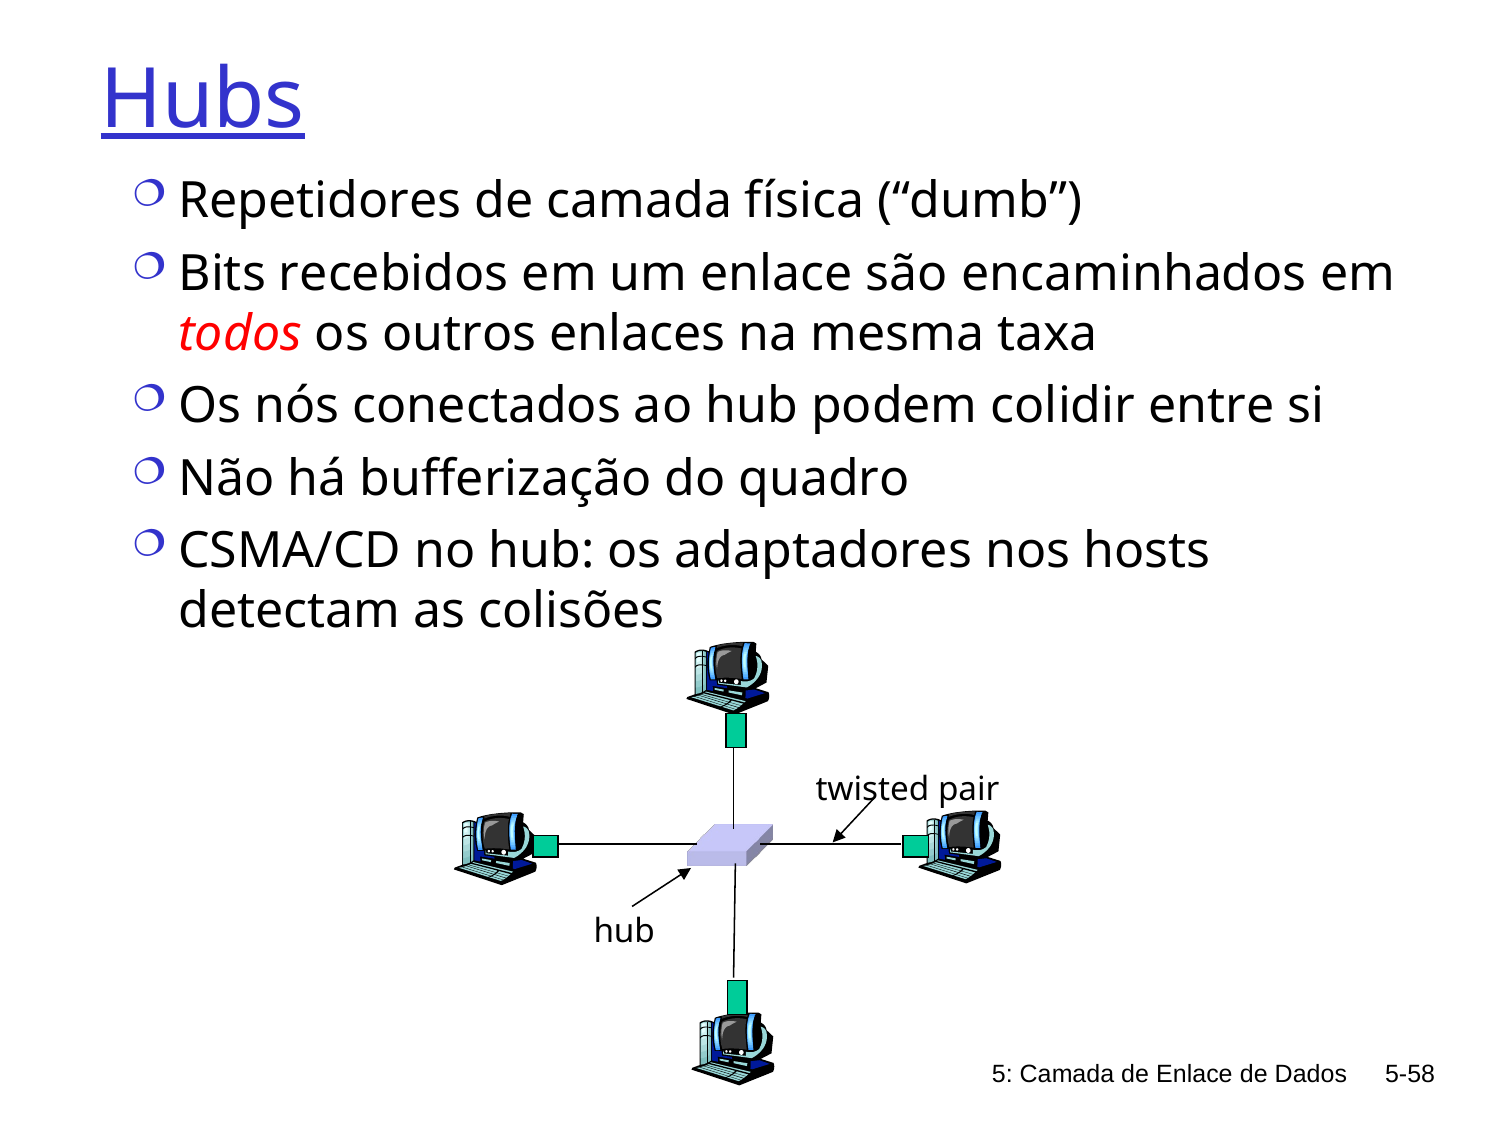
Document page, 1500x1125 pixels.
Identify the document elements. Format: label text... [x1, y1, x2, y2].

text_box [687, 852, 746, 866]
text_box hub [578, 901, 671, 957]
picture [686, 641, 771, 715]
picture [453, 811, 538, 886]
picture [918, 816, 1003, 884]
list Repetidores de camada física (“dumb”) Bits recebidos em um enlace são encaminhados em todos os outros enlaces na mesma taxa Os nós conectados ao hub podem colidir entre si Não há bufferização do quadro CSMA/CD no hub: os adaptadores nos hosts detectam as colisões [41, 160, 1453, 646]
text_box 5-<número> [1339, 1050, 1451, 1125]
text_box 5: Camada de Enlace de Dados [837, 1050, 1339, 1125]
title Hubs [85, 0, 1361, 160]
picture [691, 1011, 776, 1086]
text_box twisted pair [800, 759, 1015, 816]
